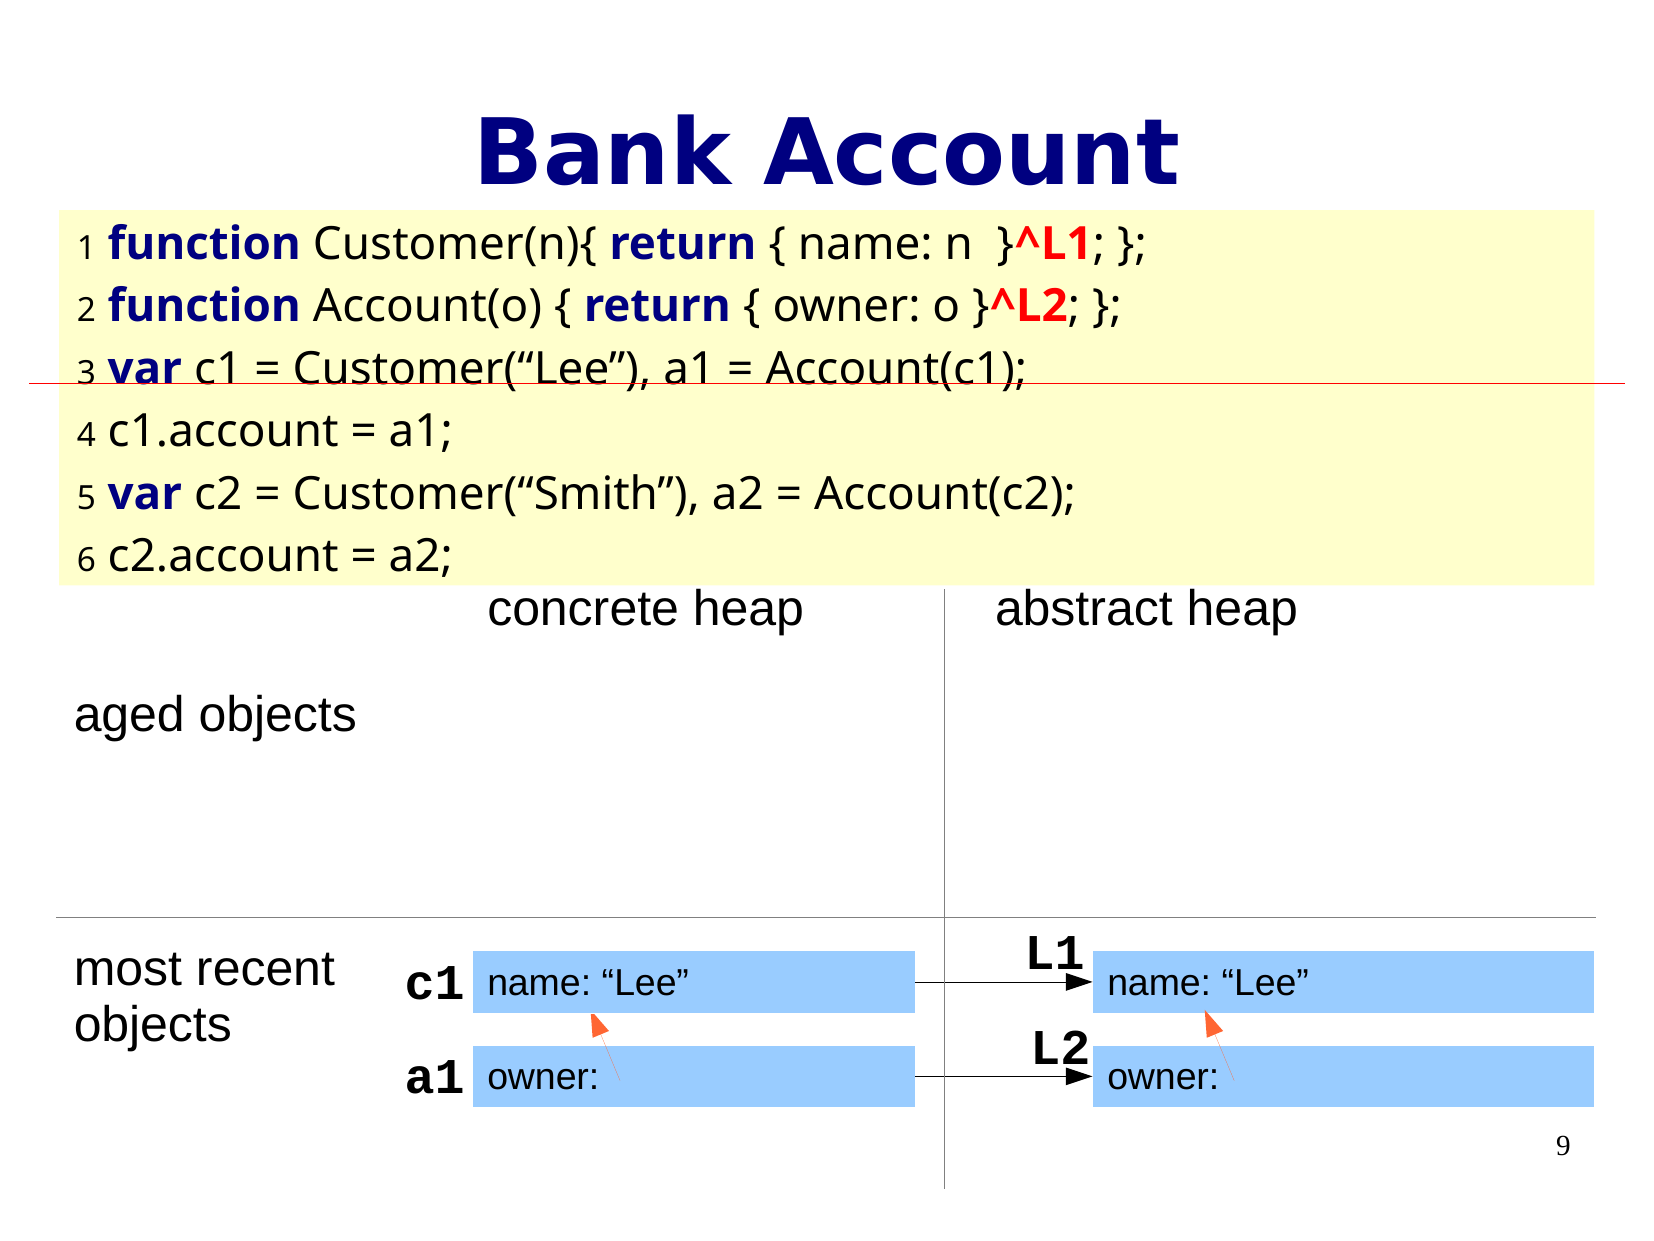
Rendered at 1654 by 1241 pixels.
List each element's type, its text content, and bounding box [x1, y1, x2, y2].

text_box owner: [1092, 1045, 1595, 1108]
text_box name: “Lee” [1092, 950, 1595, 1014]
text_box name: “Lee” [508, 950, 916, 1014]
list 1 function Customer(n){ return { name: n }^L1; }; 2 function Account(o) { return { owner: o }^L2; }; 3 var c1 = Customer(“Lee”), a1 = Account(c1); 4 c1.account = a1; 5 var c2 = Customer(“Smith”), a2 = Account(c2); 6 c2.account = a2; [59, 384, 1595, 559]
text_box c1 [414, 950, 508, 1022]
text_box most recent objects [59, 933, 414, 1060]
text_box a1 [389, 1044, 508, 1117]
text_box aged objects [59, 679, 414, 750]
text_box L2 [1015, 1015, 1117, 1087]
text_box concrete heap [472, 573, 845, 644]
text_box L1 [1009, 920, 1111, 993]
text_box abstract heap [980, 572, 1388, 644]
title Bank Account [82, 49, 1571, 210]
text_box owner: [508, 1045, 916, 1108]
list 1 function Customer(n){ return { name: n }^L1; }; 2 function Account(o) { return { owner: o }^L2; }; 3 var c1 = Customer(“Lee”), a1 = Account(c1); 4 c1.account = a1; 5 var c2 = Customer(“Smith”), a2 = Account(c2); 6 c2.account = a2; [59, 210, 1595, 383]
